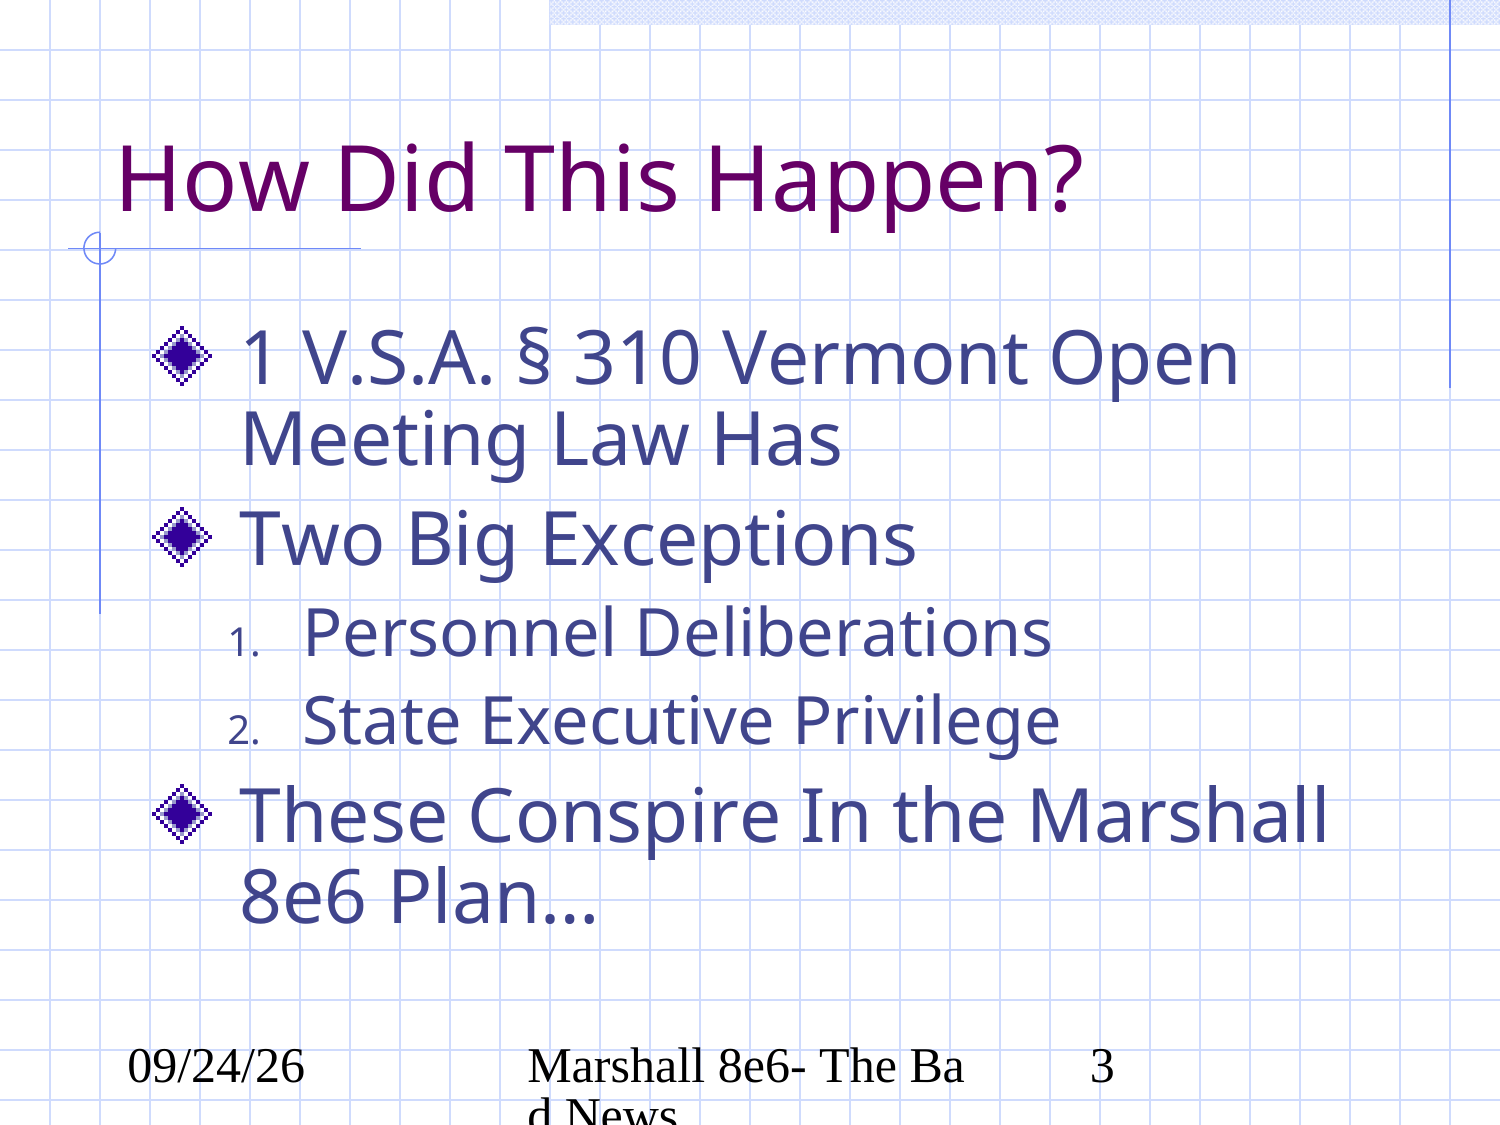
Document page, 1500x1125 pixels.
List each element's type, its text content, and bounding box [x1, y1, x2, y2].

picture [549, 0, 1449, 25]
list 1 V.S.A. § 310 Vermont Open Meeting Law Has Two Big Exceptions Personnel Deliberations State Executive Privilege These Conspire In the Marshall 8e6 Plan… [137, 312, 1413, 988]
title How Did This Happen? [99, 49, 1375, 238]
picture [1451, 0, 1500, 25]
